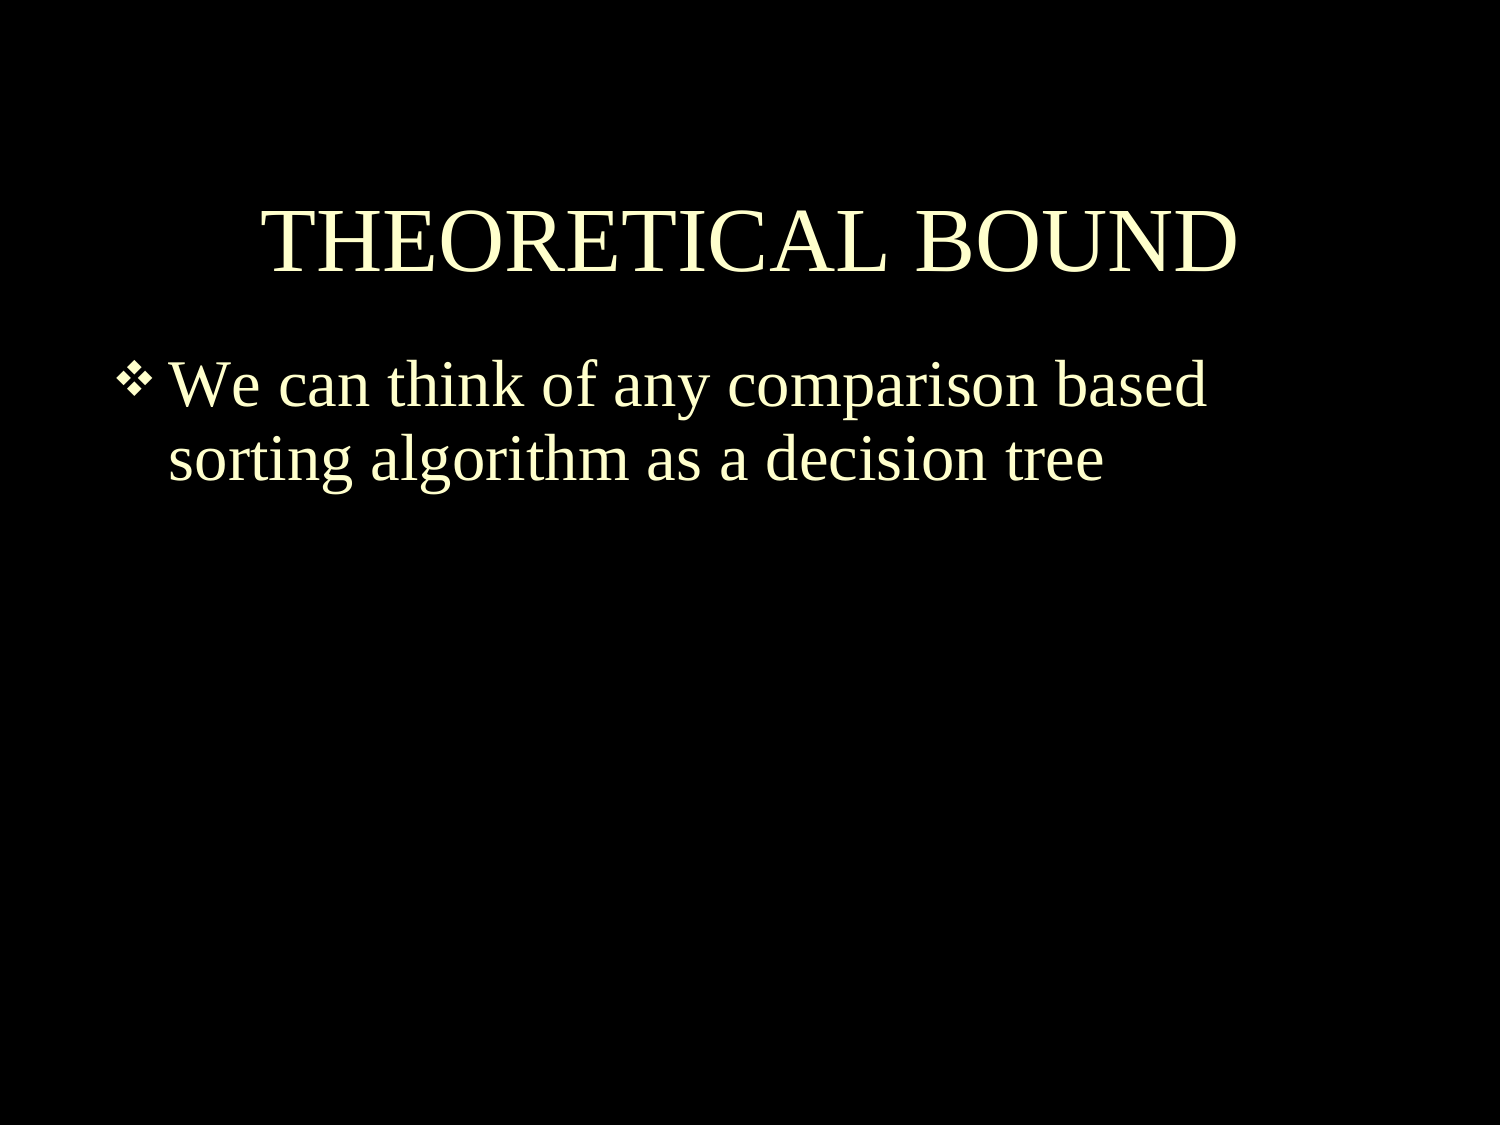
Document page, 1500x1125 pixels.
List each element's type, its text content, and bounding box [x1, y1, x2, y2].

list We can think of any comparison based sorting algorithm as a decision tree [112, 347, 1388, 1011]
title THEORETICAL BOUND [22, 145, 1480, 336]
